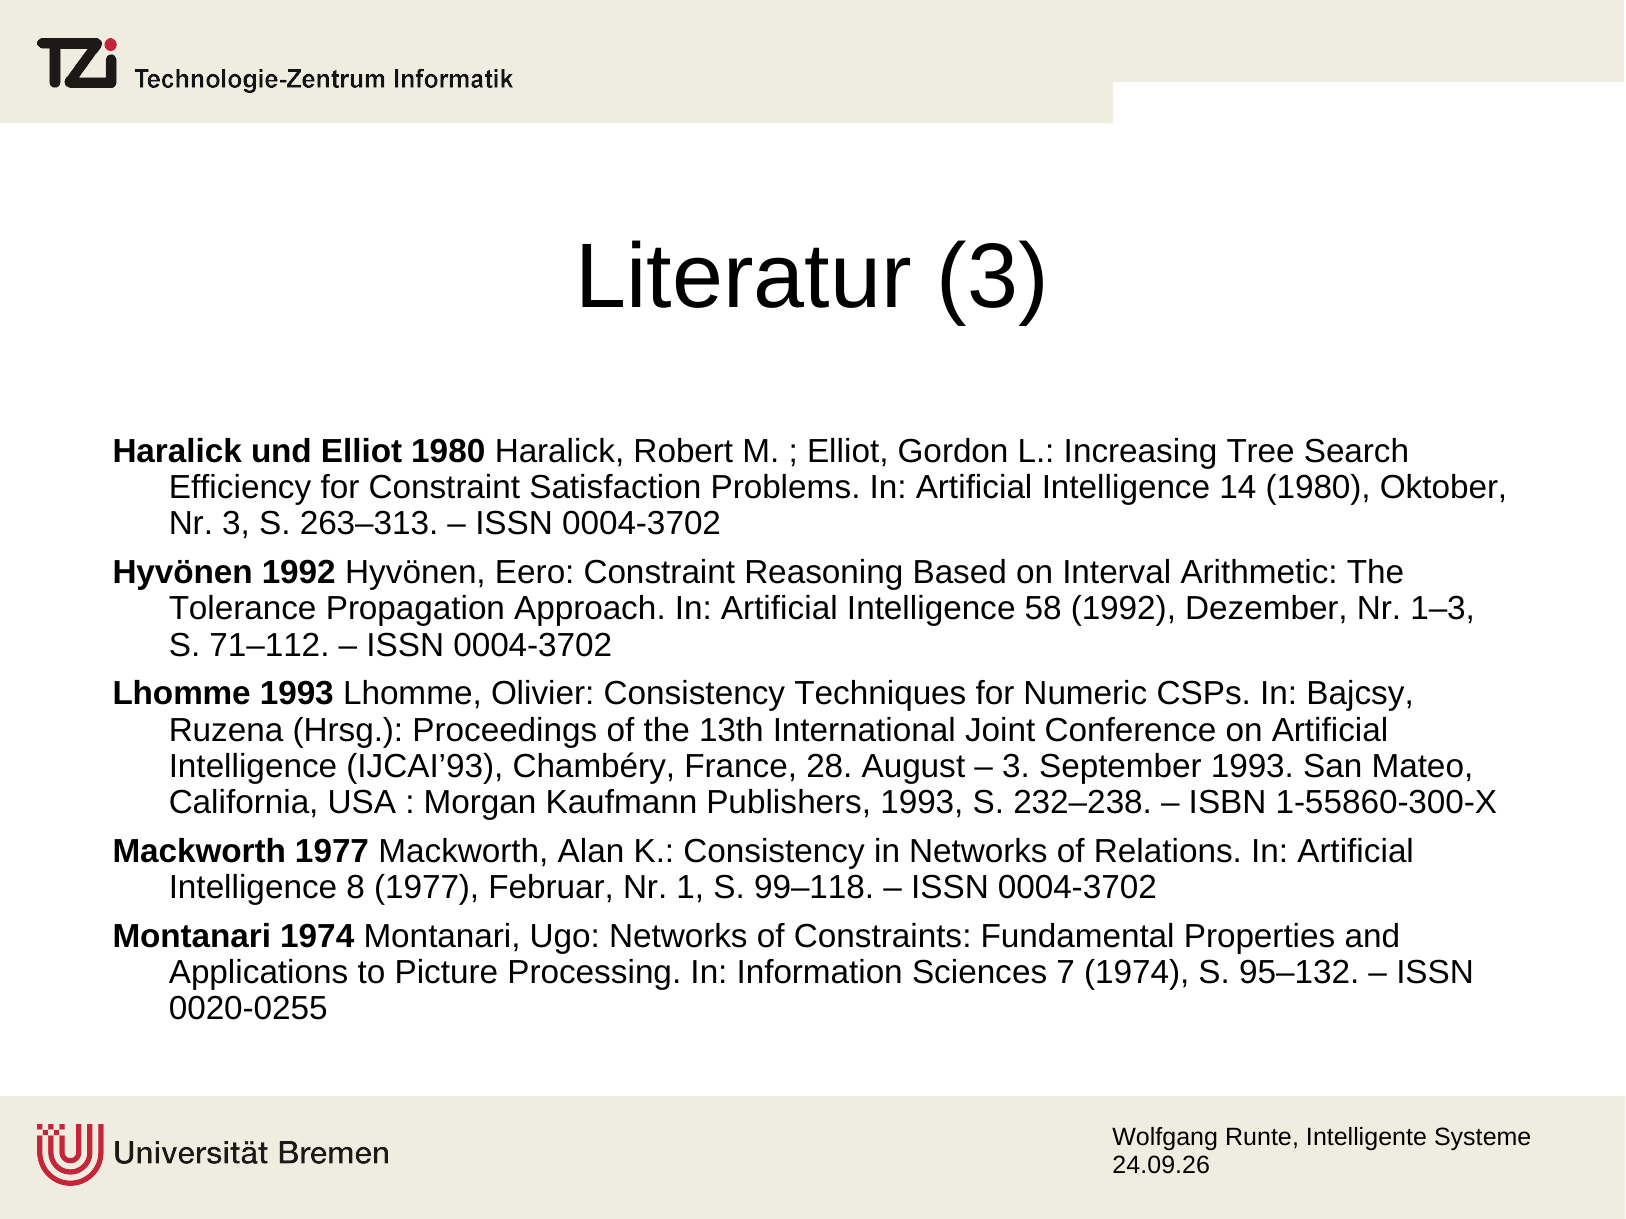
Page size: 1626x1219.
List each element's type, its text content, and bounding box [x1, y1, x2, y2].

title Literatur (3) [112, 162, 1513, 393]
picture [37, 38, 513, 93]
list Haralick und Elliot 1980 Haralick, Robert M. ; Elliot, Gordon L.: Increasing Tree Search Efficiency for Constraint Satisfaction Problems. In: Artificial Intelligence 14 (1980), Oktober, Nr. 3, S. 263–313. – ISSN 0004-3702 Hyvönen 1992 Hyvönen, Eero: Constraint Reasoning Based on Interval Arithmetic: The Tolerance Propagation Approach. In: Artificial Intelligence 58 (1992), Dezember, Nr. 1–3, S. 71–112. – ISSN 0004-3702 Lhomme 1993 Lhomme, Olivier: Consistency Techniques for Numeric CSPs. In: Bajcsy, Ruzena (Hrsg.): Proceedings of the 13th International Joint Conference on Artificial Intelligence (IJCAI’93), Chambéry, France, 28. August – 3. September 1993. San Mateo, California, USA : Morgan Kaufmann Publishers, 1993, S. 232–238. – ISBN 1-55860-300-X Mackworth 1977 Mackworth, Alan K.: Consistency in Networks of Relations. In: Artificial Intelligence 8 (1977), Februar, Nr. 1, S. 99–118. – ISSN 0004-3702 Montanari 1974 Montanari, Ugo: Networks of Constraints: Fundamental Properties and Applications to Picture Processing. In: Information Sciences 7 (1974), S. 95–132. – ISSN 0020-0255 [112, 433, 1513, 1070]
picture [37, 1124, 388, 1186]
